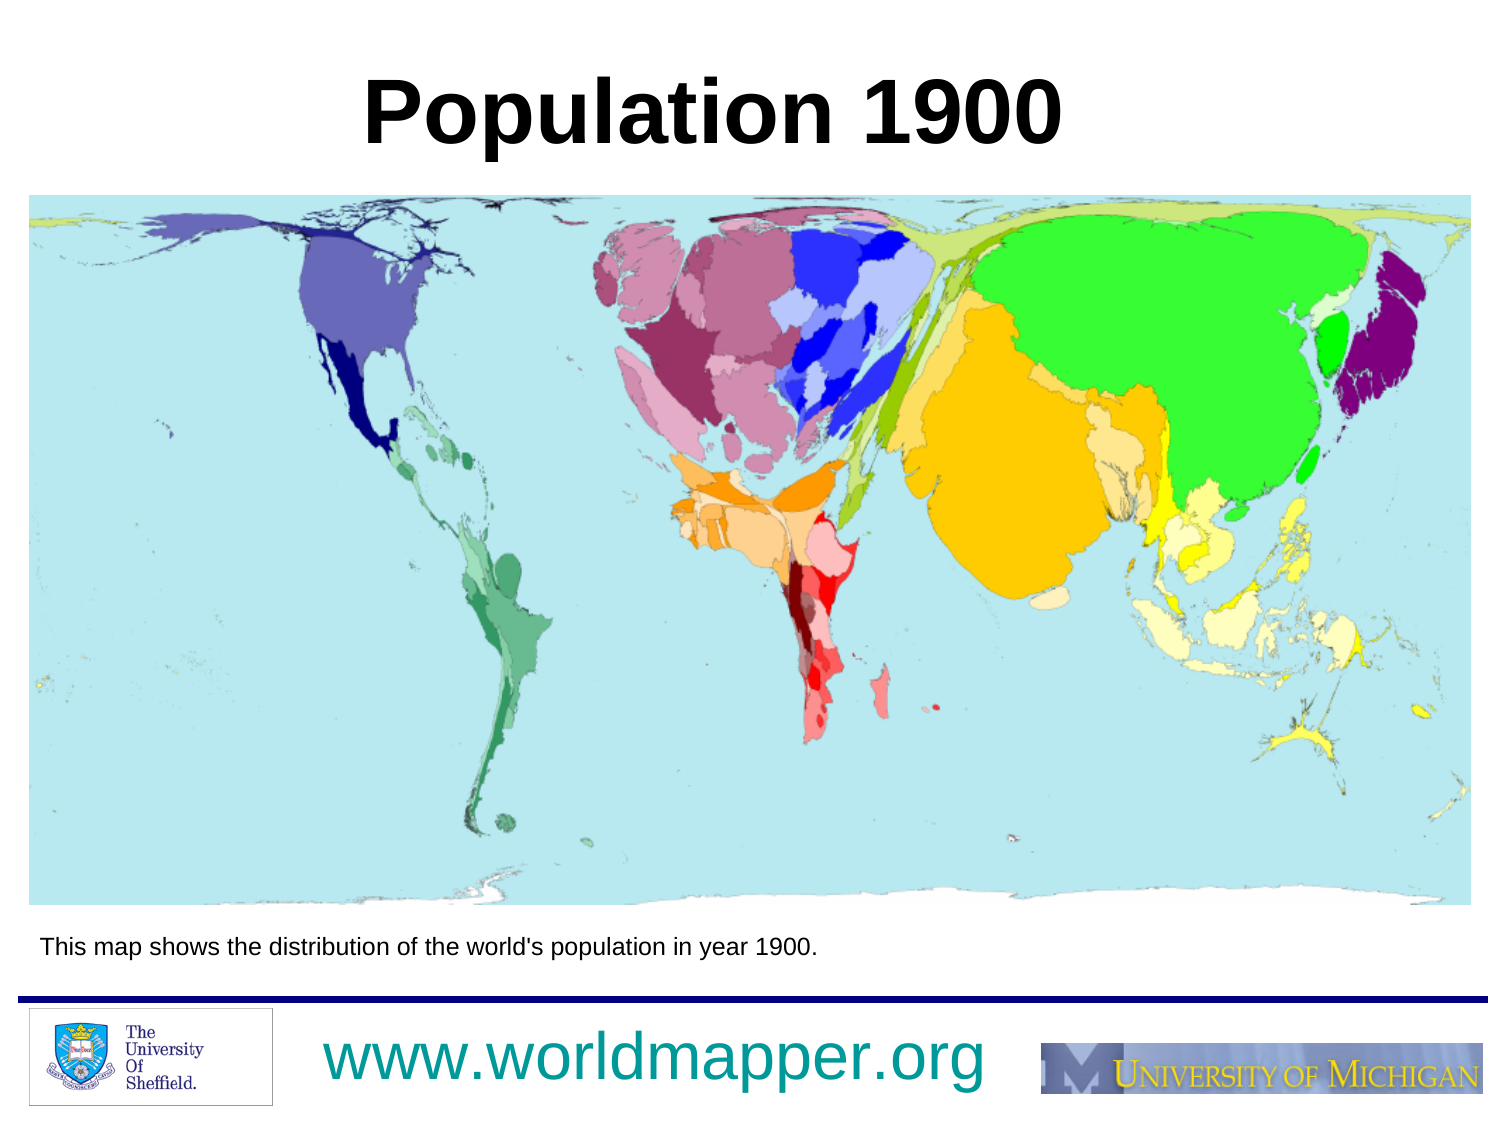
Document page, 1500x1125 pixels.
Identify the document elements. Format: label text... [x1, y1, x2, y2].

picture [1041, 1043, 1483, 1094]
picture [29, 195, 1471, 905]
text_box This map shows the distribution of the world's population in year 1900. [24, 925, 843, 969]
picture [29, 1008, 273, 1106]
title Population 1900 [76, 42, 1352, 195]
